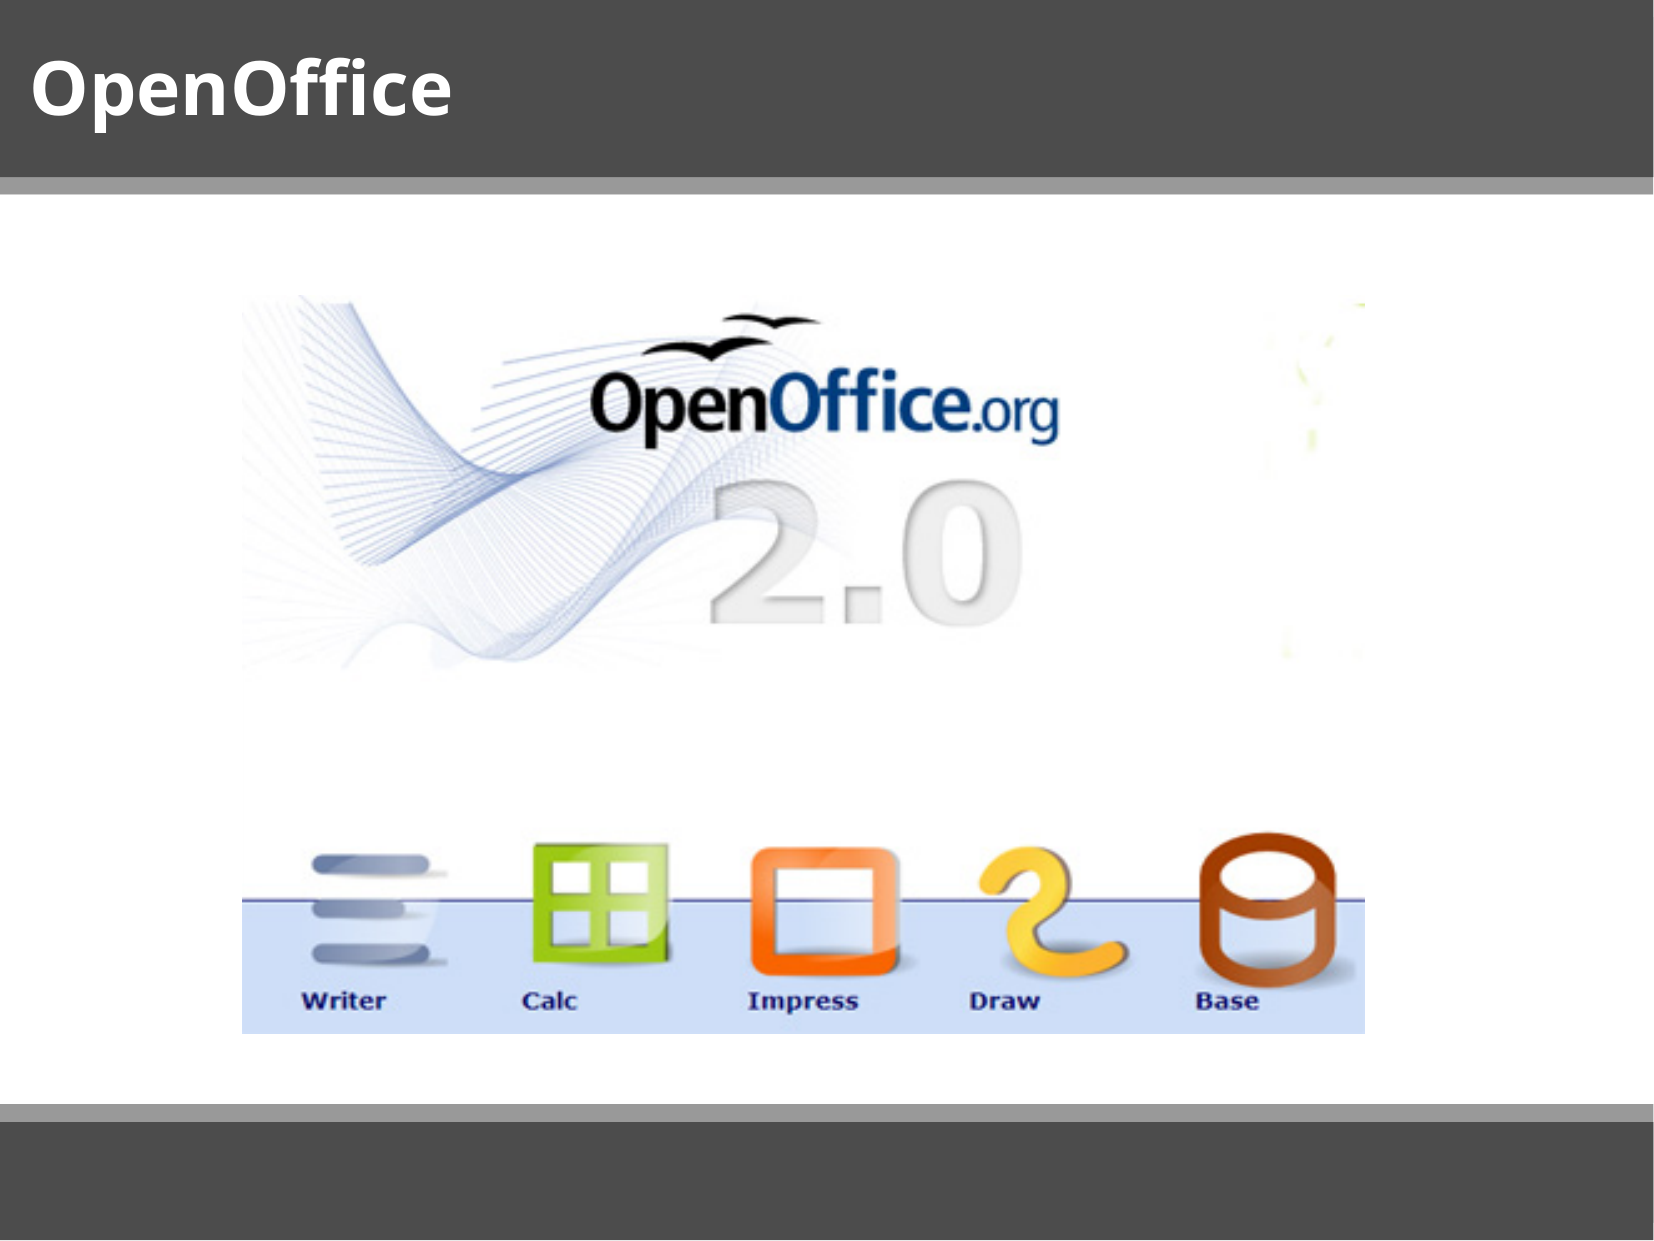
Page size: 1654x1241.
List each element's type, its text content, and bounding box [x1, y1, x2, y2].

title OpenOffice [29, 15, 1654, 158]
picture [242, 295, 1365, 1034]
